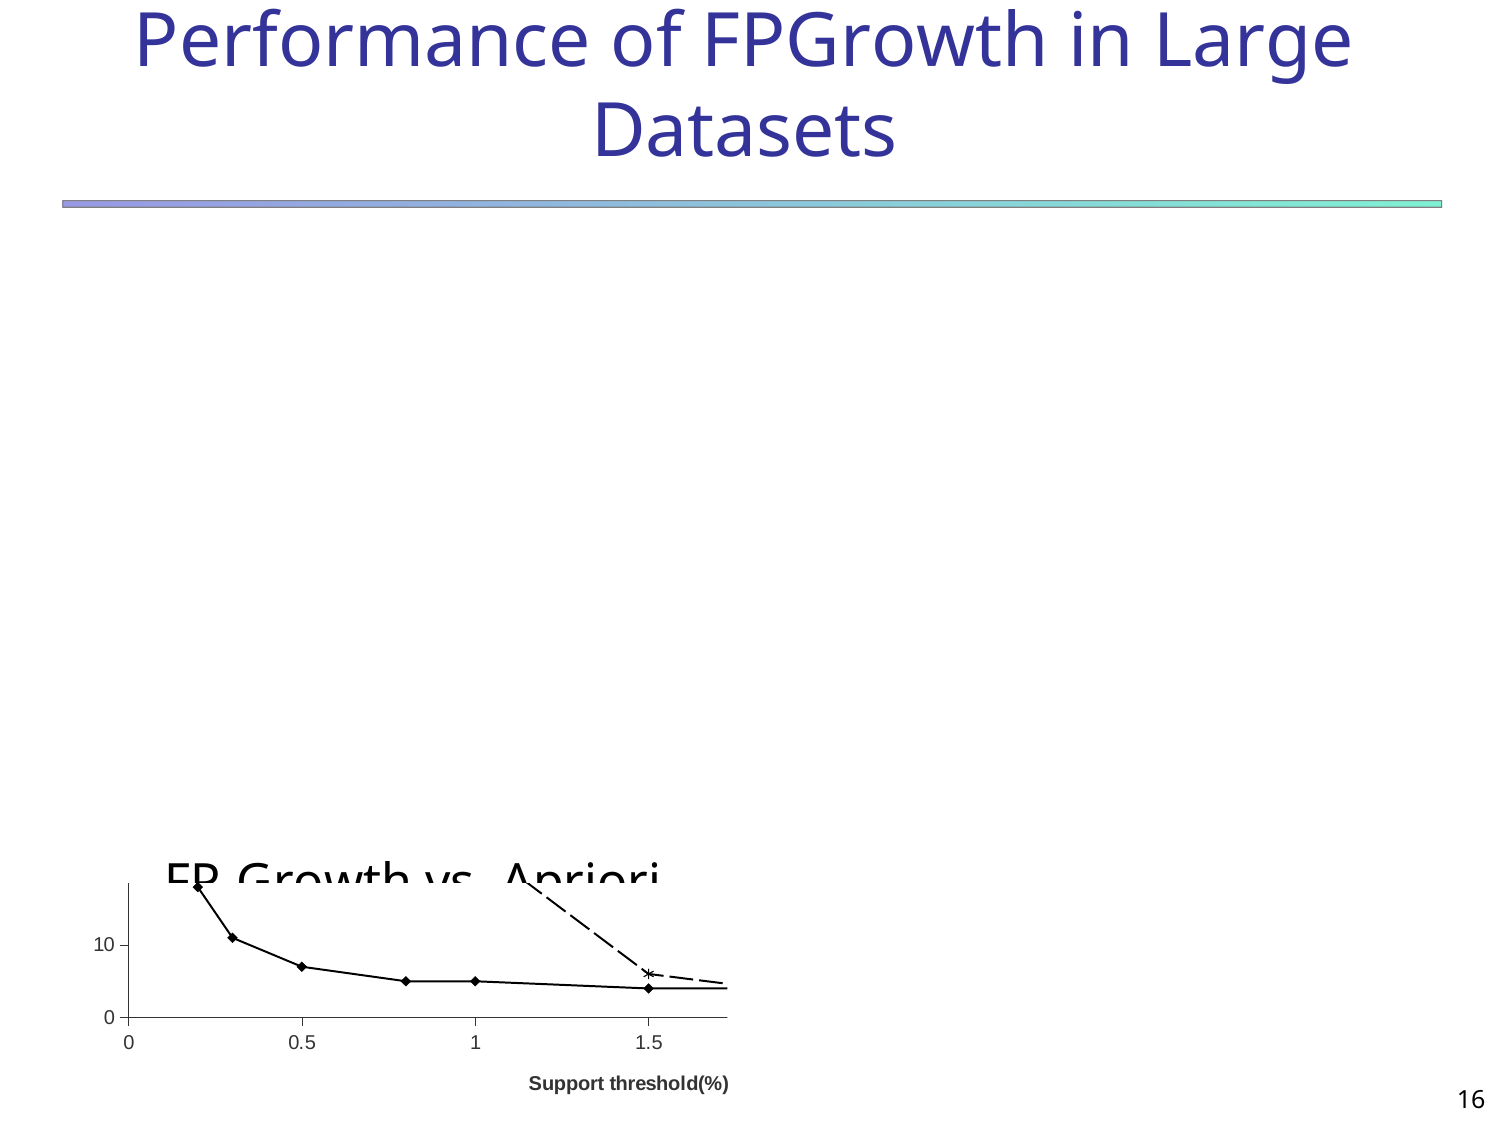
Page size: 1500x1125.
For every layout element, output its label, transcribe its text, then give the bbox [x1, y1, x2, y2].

text_box <number> [1187, 1062, 1500, 1125]
list FP-Growth vs. Apriori [113, 842, 714, 883]
chart [0, 883, 728, 1125]
title Performance of FPGrowth in Large Datasets [0, 0, 1500, 180]
